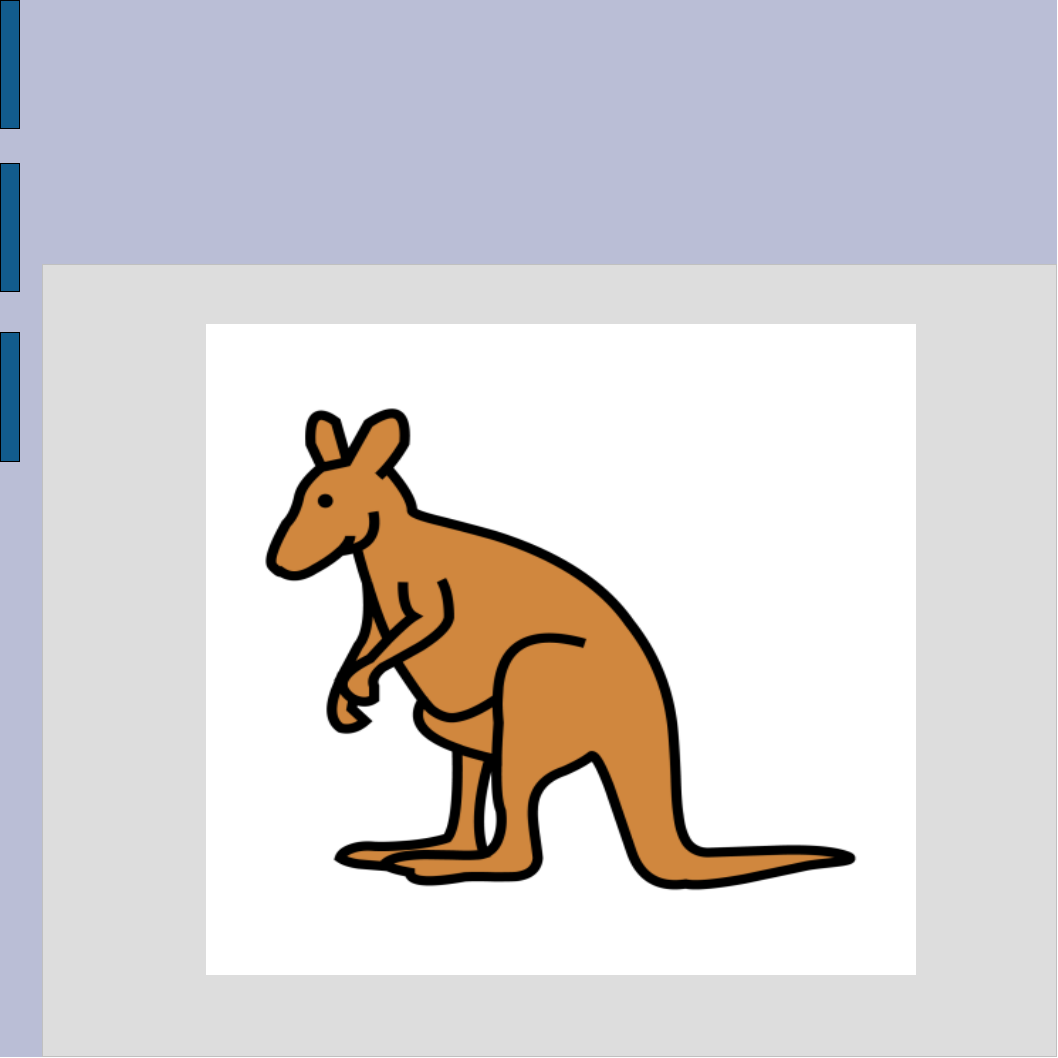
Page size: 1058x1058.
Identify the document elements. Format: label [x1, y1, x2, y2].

picture [206, 324, 916, 975]
